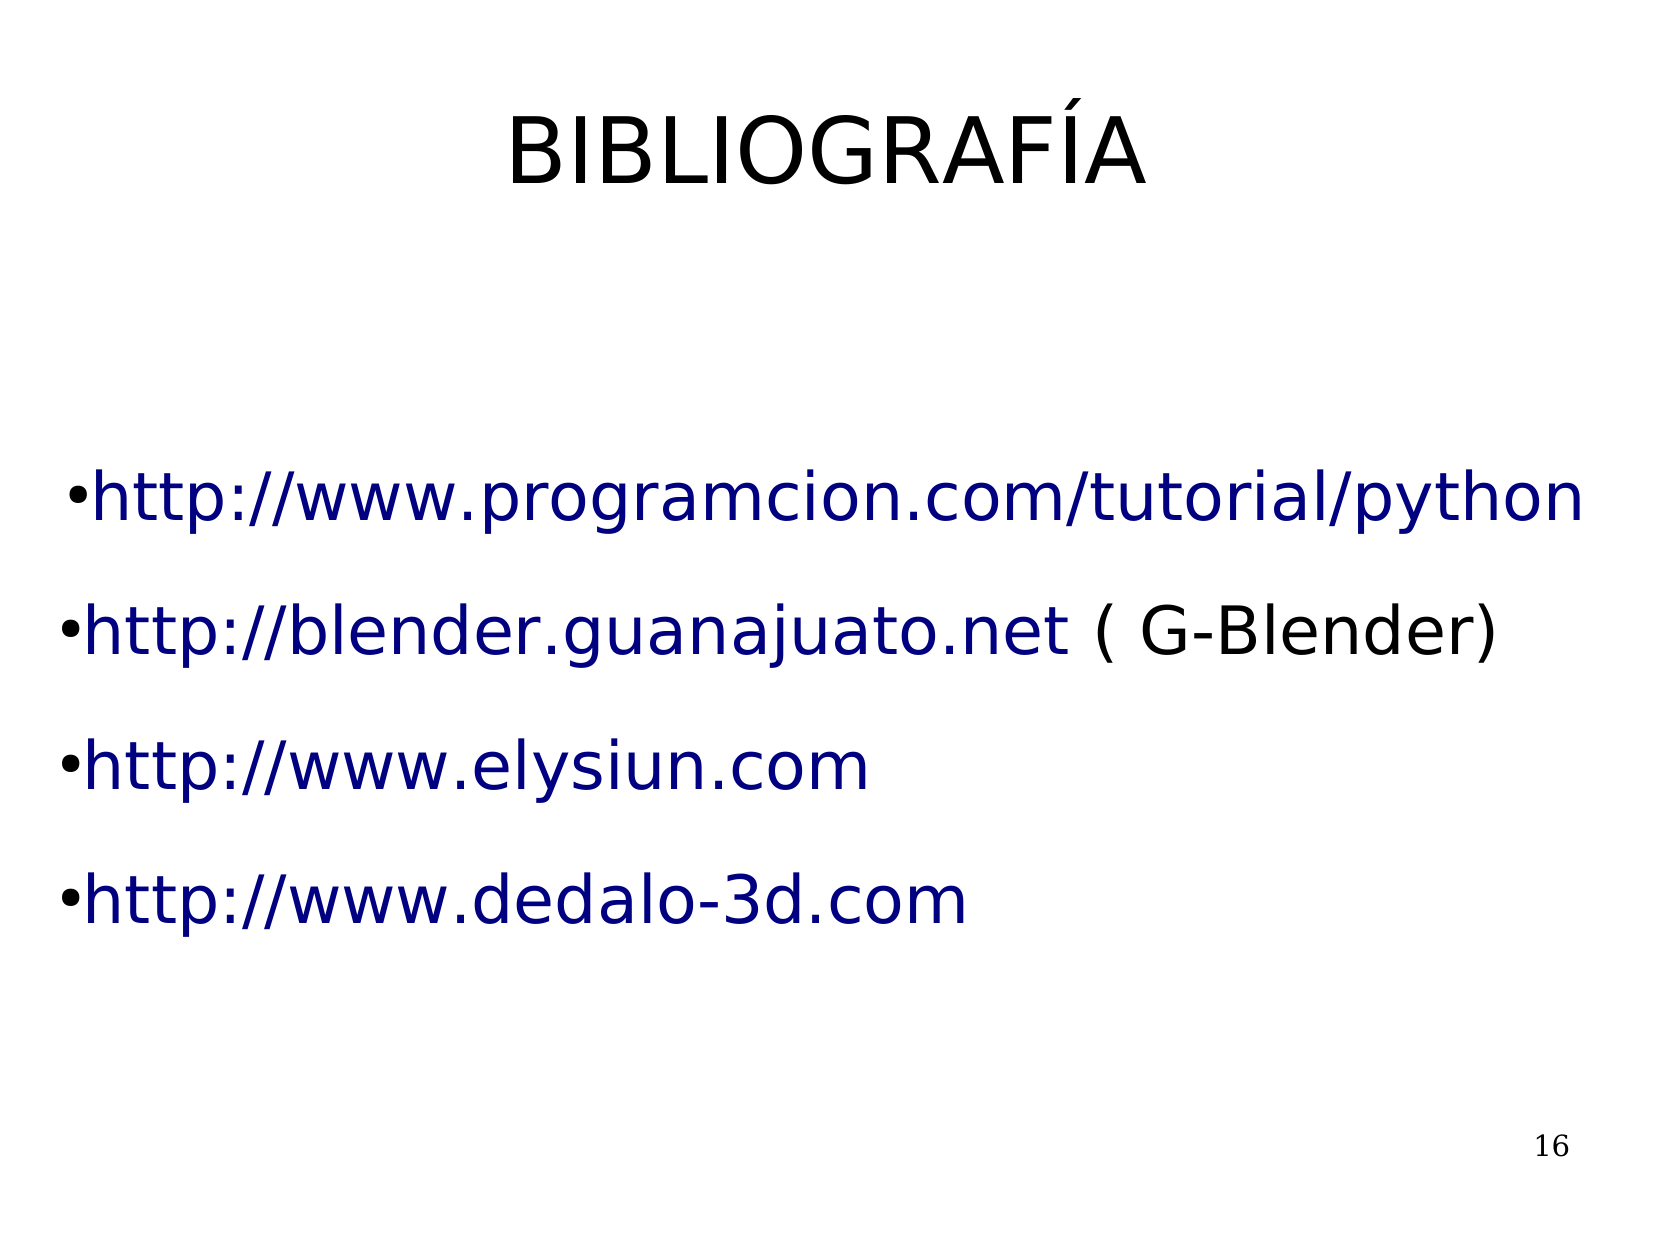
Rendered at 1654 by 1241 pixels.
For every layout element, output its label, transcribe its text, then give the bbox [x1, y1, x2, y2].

title BIBLIOGRAFÍA [82, 46, 1571, 260]
subtitle http://www.programcion.com/tutorial/python http://blender.guanajuato.net ( G-Blender) http://www.elysiun.com http://www.dedalo-3d.com [59, 290, 1595, 1109]
